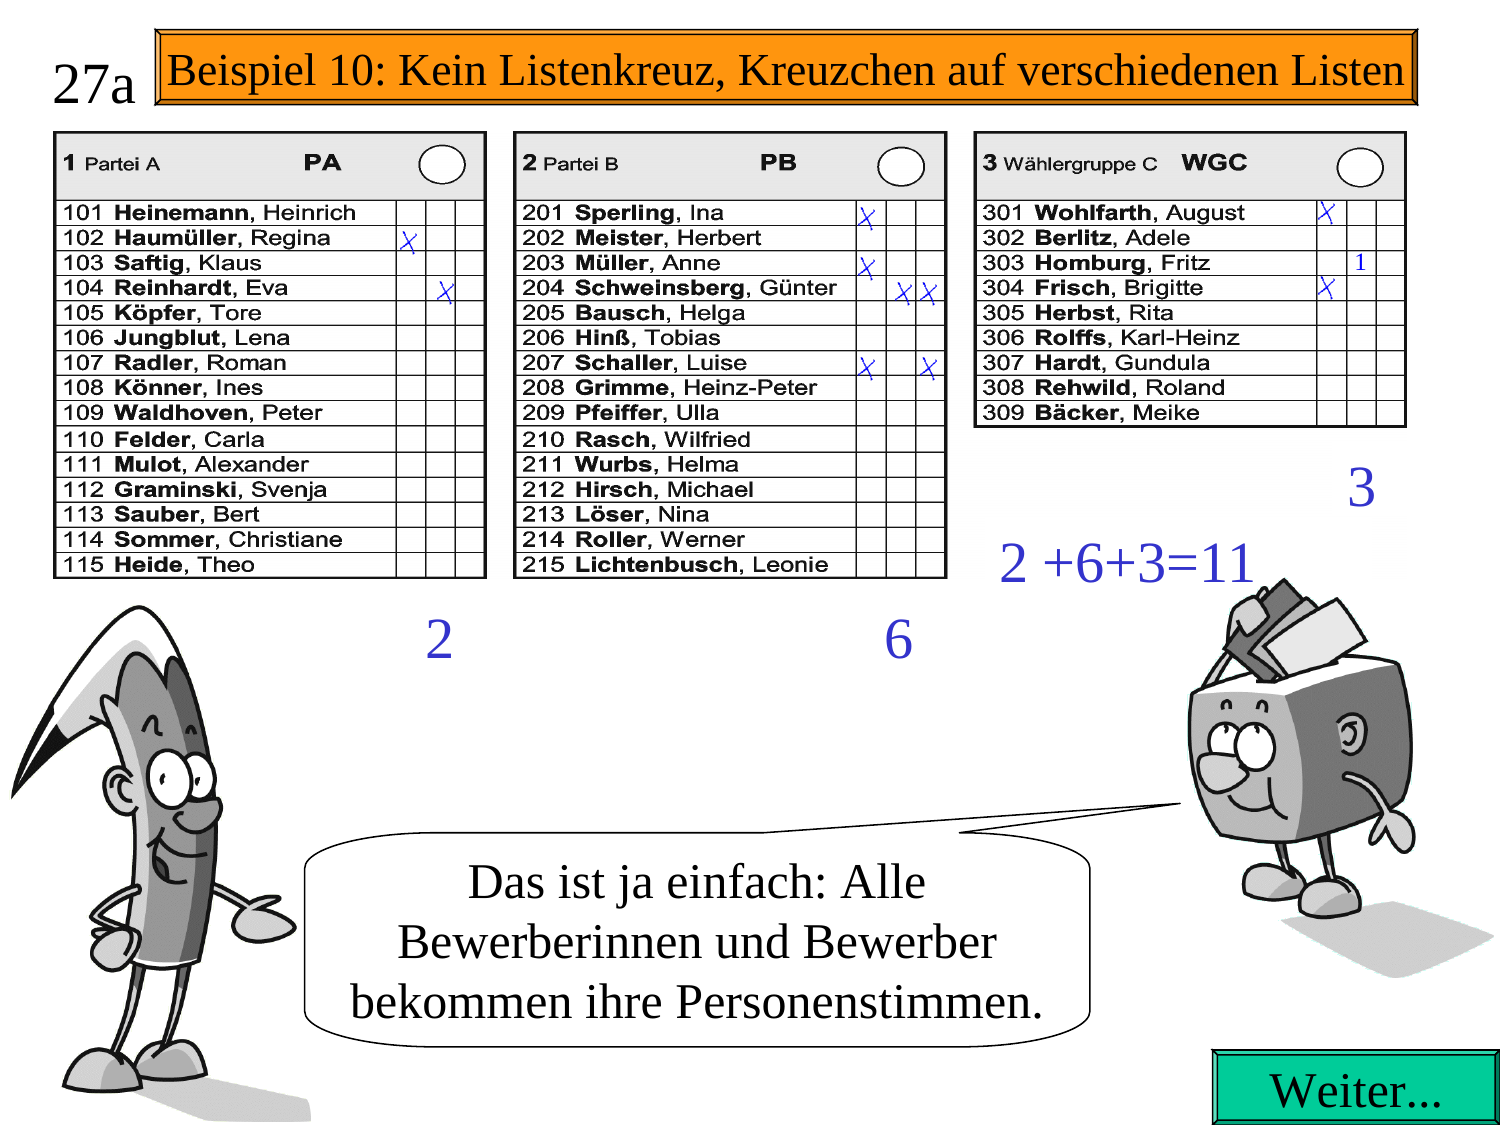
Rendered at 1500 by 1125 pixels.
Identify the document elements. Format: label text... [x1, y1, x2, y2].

picture [1171, 516, 1494, 978]
text_box 1 [1339, 237, 1403, 300]
text_box 3 [1332, 440, 1433, 516]
text_box 27a [37, 37, 163, 138]
text_box Weiter... [1218, 1055, 1495, 1120]
text_box 6 [870, 592, 970, 668]
picture [4, 592, 311, 1122]
text_box 2 [410, 592, 511, 668]
text_box 2 +6+3=11 [984, 516, 1372, 592]
text_box Das ist ja einfach: Alle Bewerberinnen und Bewerber bekommen ihre Personenstimmen. [311, 804, 1171, 1047]
picture [53, 131, 1407, 579]
text_box Beispiel 10: Kein Listenkreuz, Kreuzchen auf verschiedenen Listen [161, 35, 1412, 99]
